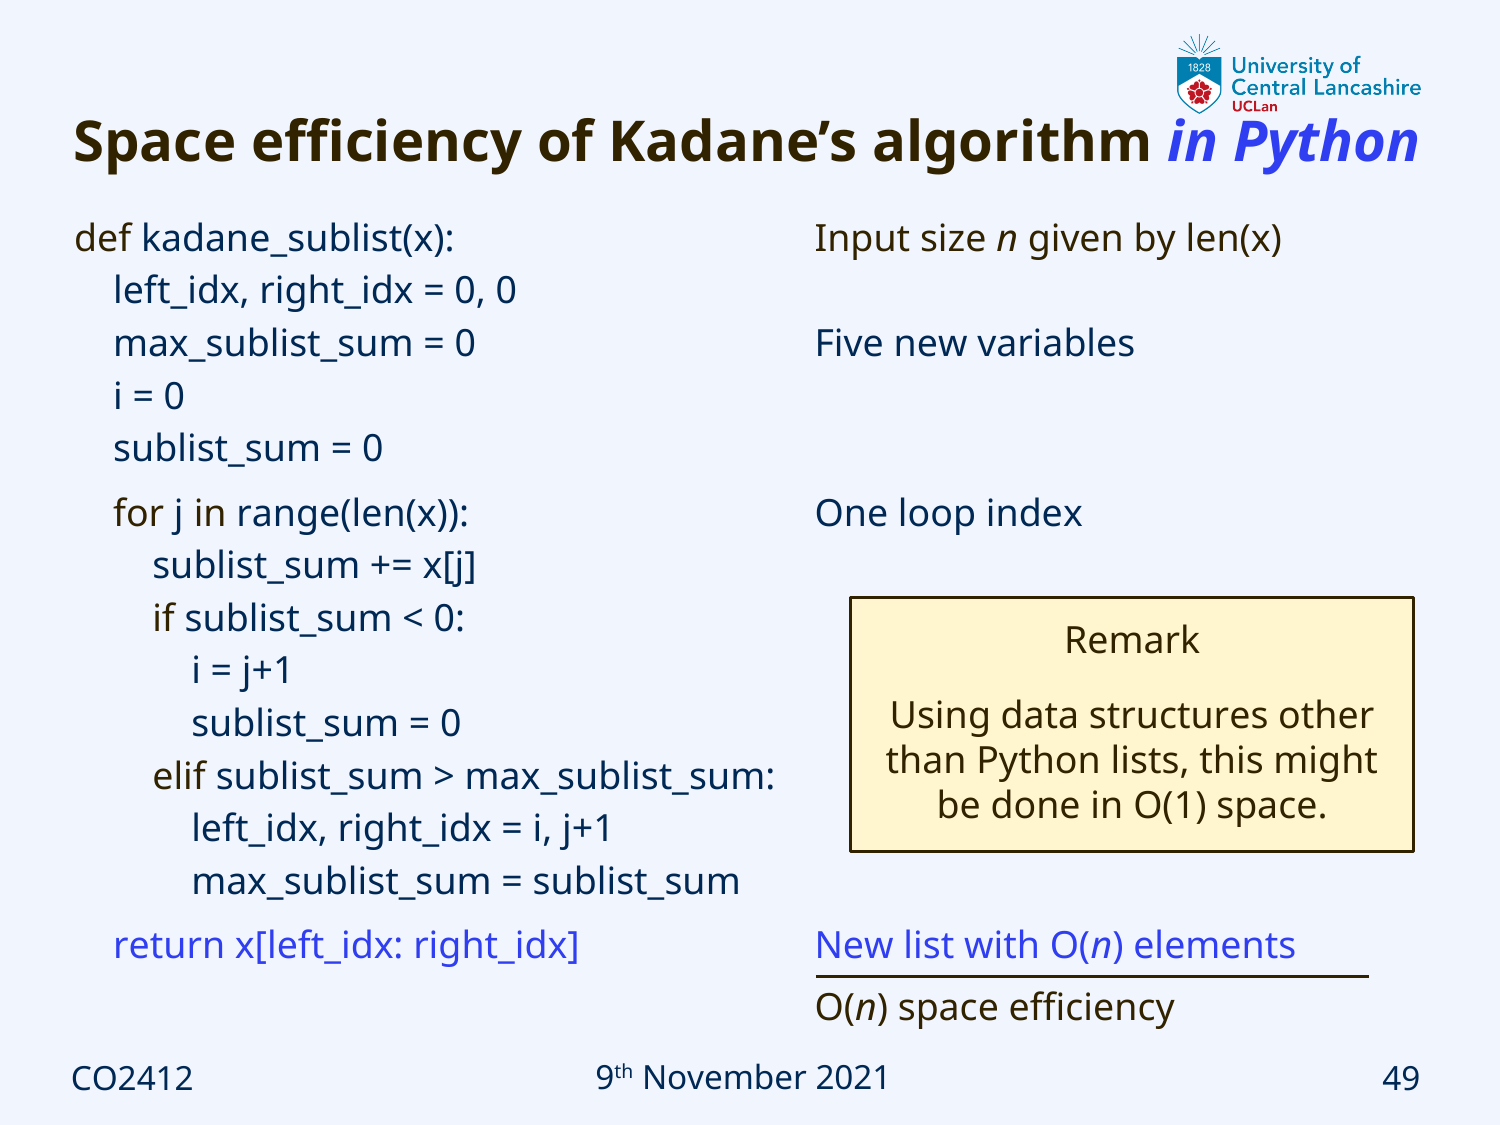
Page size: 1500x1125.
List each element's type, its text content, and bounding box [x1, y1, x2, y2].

picture [1177, 34, 1421, 93]
title Space efficiency of Kadane’s algorithm in Python [58, 93, 1475, 186]
text_box Input size n given by len(x) Five new variables One loop index New list with O(n) elements O(n) space efficiency [799, 198, 1500, 1035]
text_box Remark Using data structures other than Python lists, this might be done in O(1) space. [865, 608, 1400, 858]
text_box [850, 597, 1414, 852]
text_box def kadane_sublist(x): left_idx, right_idx = 0, 0 max_sublist_sum = 0 i = 0 sublist_sum = 0 for j in range(len(x)): sublist_sum += x[j] if sublist_sum < 0: i = j+1 sublist_sum = 0 elif sublist_sum > max_sublist_sum: left_idx, right_idx = i, j+1 max_sublist_sum = sublist_sum return x[left_idx: right_idx] [59, 198, 799, 1003]
